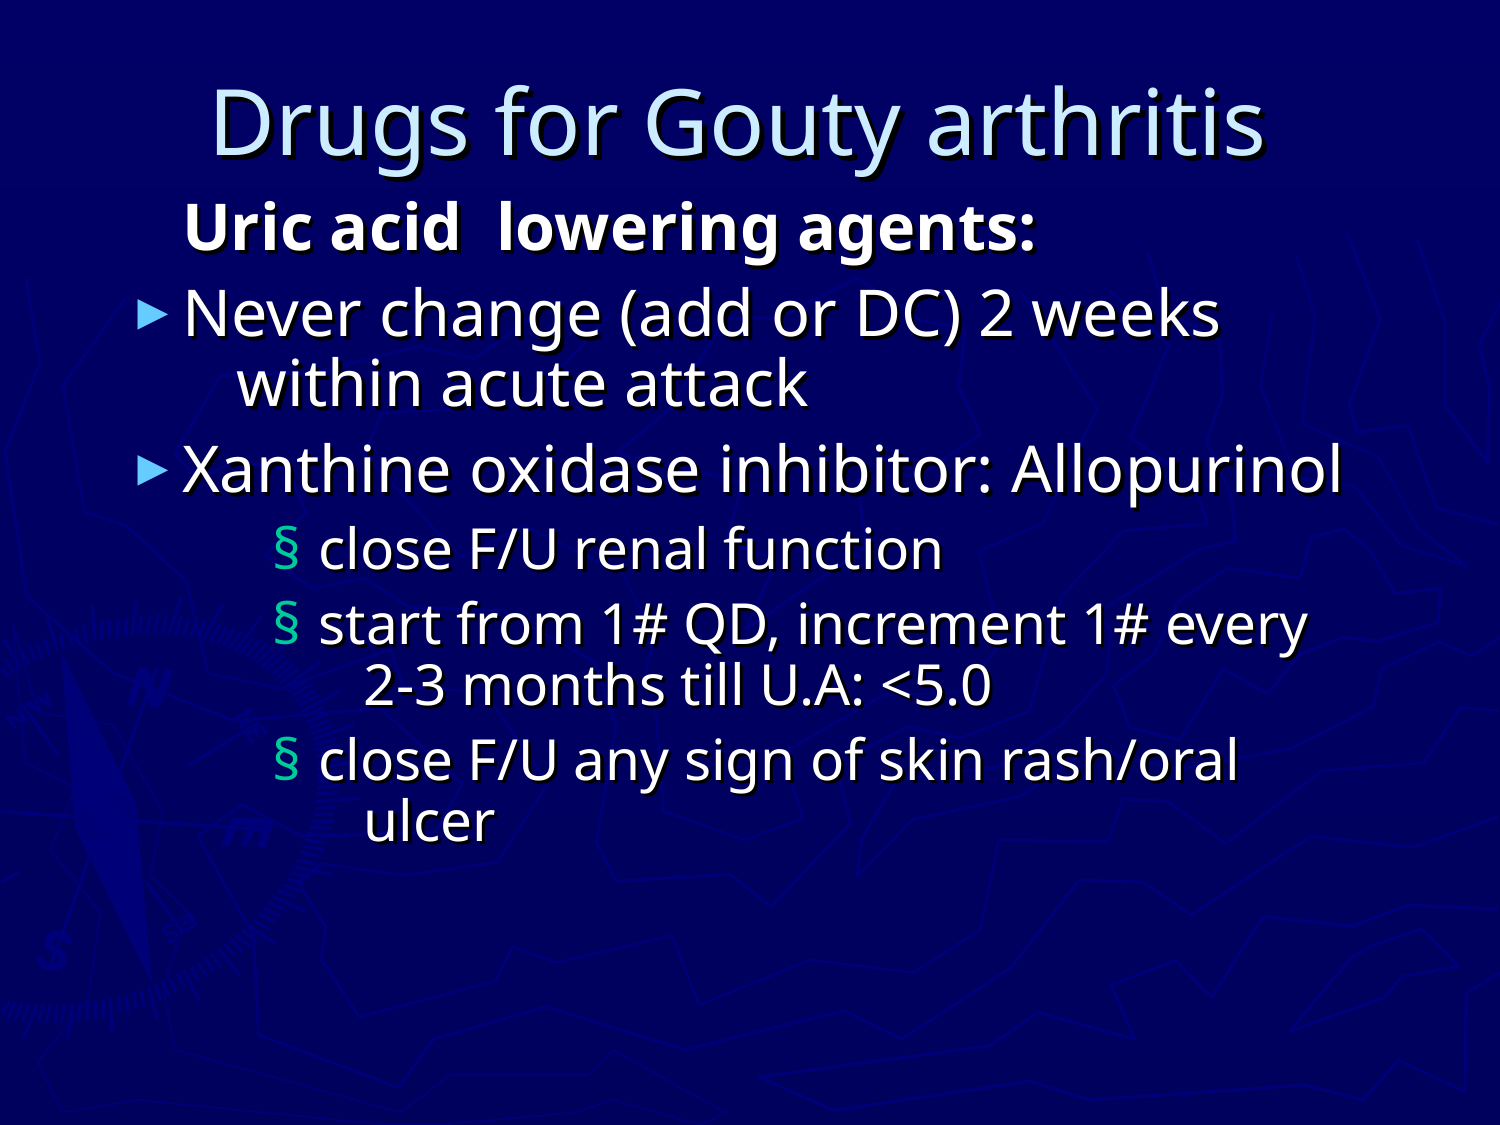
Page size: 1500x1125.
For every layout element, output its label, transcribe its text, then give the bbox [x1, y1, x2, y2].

list Uric acid lowering agents: Never change (add or DC) 2 weeks within acute attack Xanthine oxidase inhibitor: Allopurinol close F/U renal function start from 1# QD, increment 1# every 2-3 months till U.A: <5.0 close F/U any sign of skin rash/oral ulcer [112, 187, 1388, 863]
title Drugs for Gouty arthritis [112, 24, 1388, 187]
